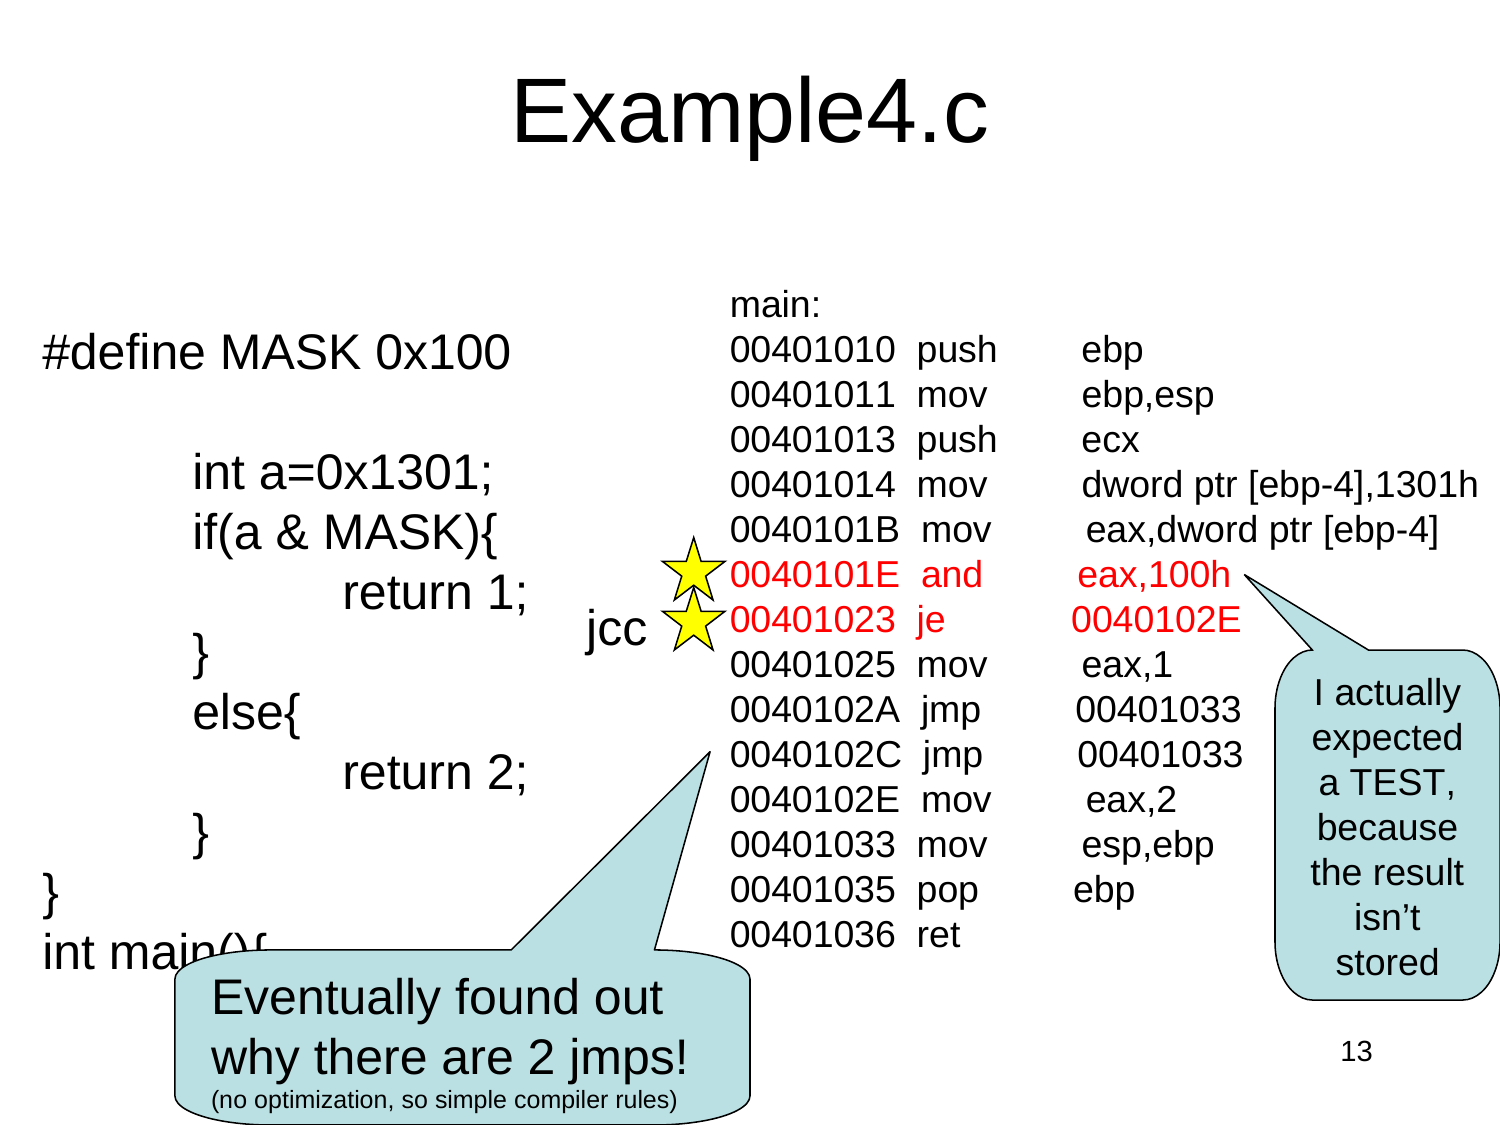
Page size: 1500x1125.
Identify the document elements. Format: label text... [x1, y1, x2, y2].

text_box Eventually found out why there are 2 jmps! (no optimization, so simple compiler rules) [174, 751, 751, 1125]
text_box main: 00401010 push ebp 00401011 mov ebp,esp 00401013 push ecx 00401014 mov dword ptr [ebp-4],1301h 0040101B mov eax,dword ptr [ebp-4] 0040101E and eax,100h 00401023 je 0040102E 00401025 mov eax,1 0040102A jmp 00401033 0040102C jmp 00401033 0040102E mov eax,2 00401033 mov esp,ebp 00401035 pop ebp 00401036 ret [715, 272, 1500, 963]
text_box #define MASK 0x100 int a=0x1301; if(a & MASK){ return 1; } else{ return 2; } } int main(){ [27, 311, 544, 988]
title Example4.c [112, 12, 1388, 201]
text_box I actually expected a TEST, because the result isn’t stored [1244, 574, 1500, 1001]
text_box [662, 537, 726, 650]
text_box <number> [1074, 1025, 1388, 1101]
text_box jcc [571, 587, 663, 663]
